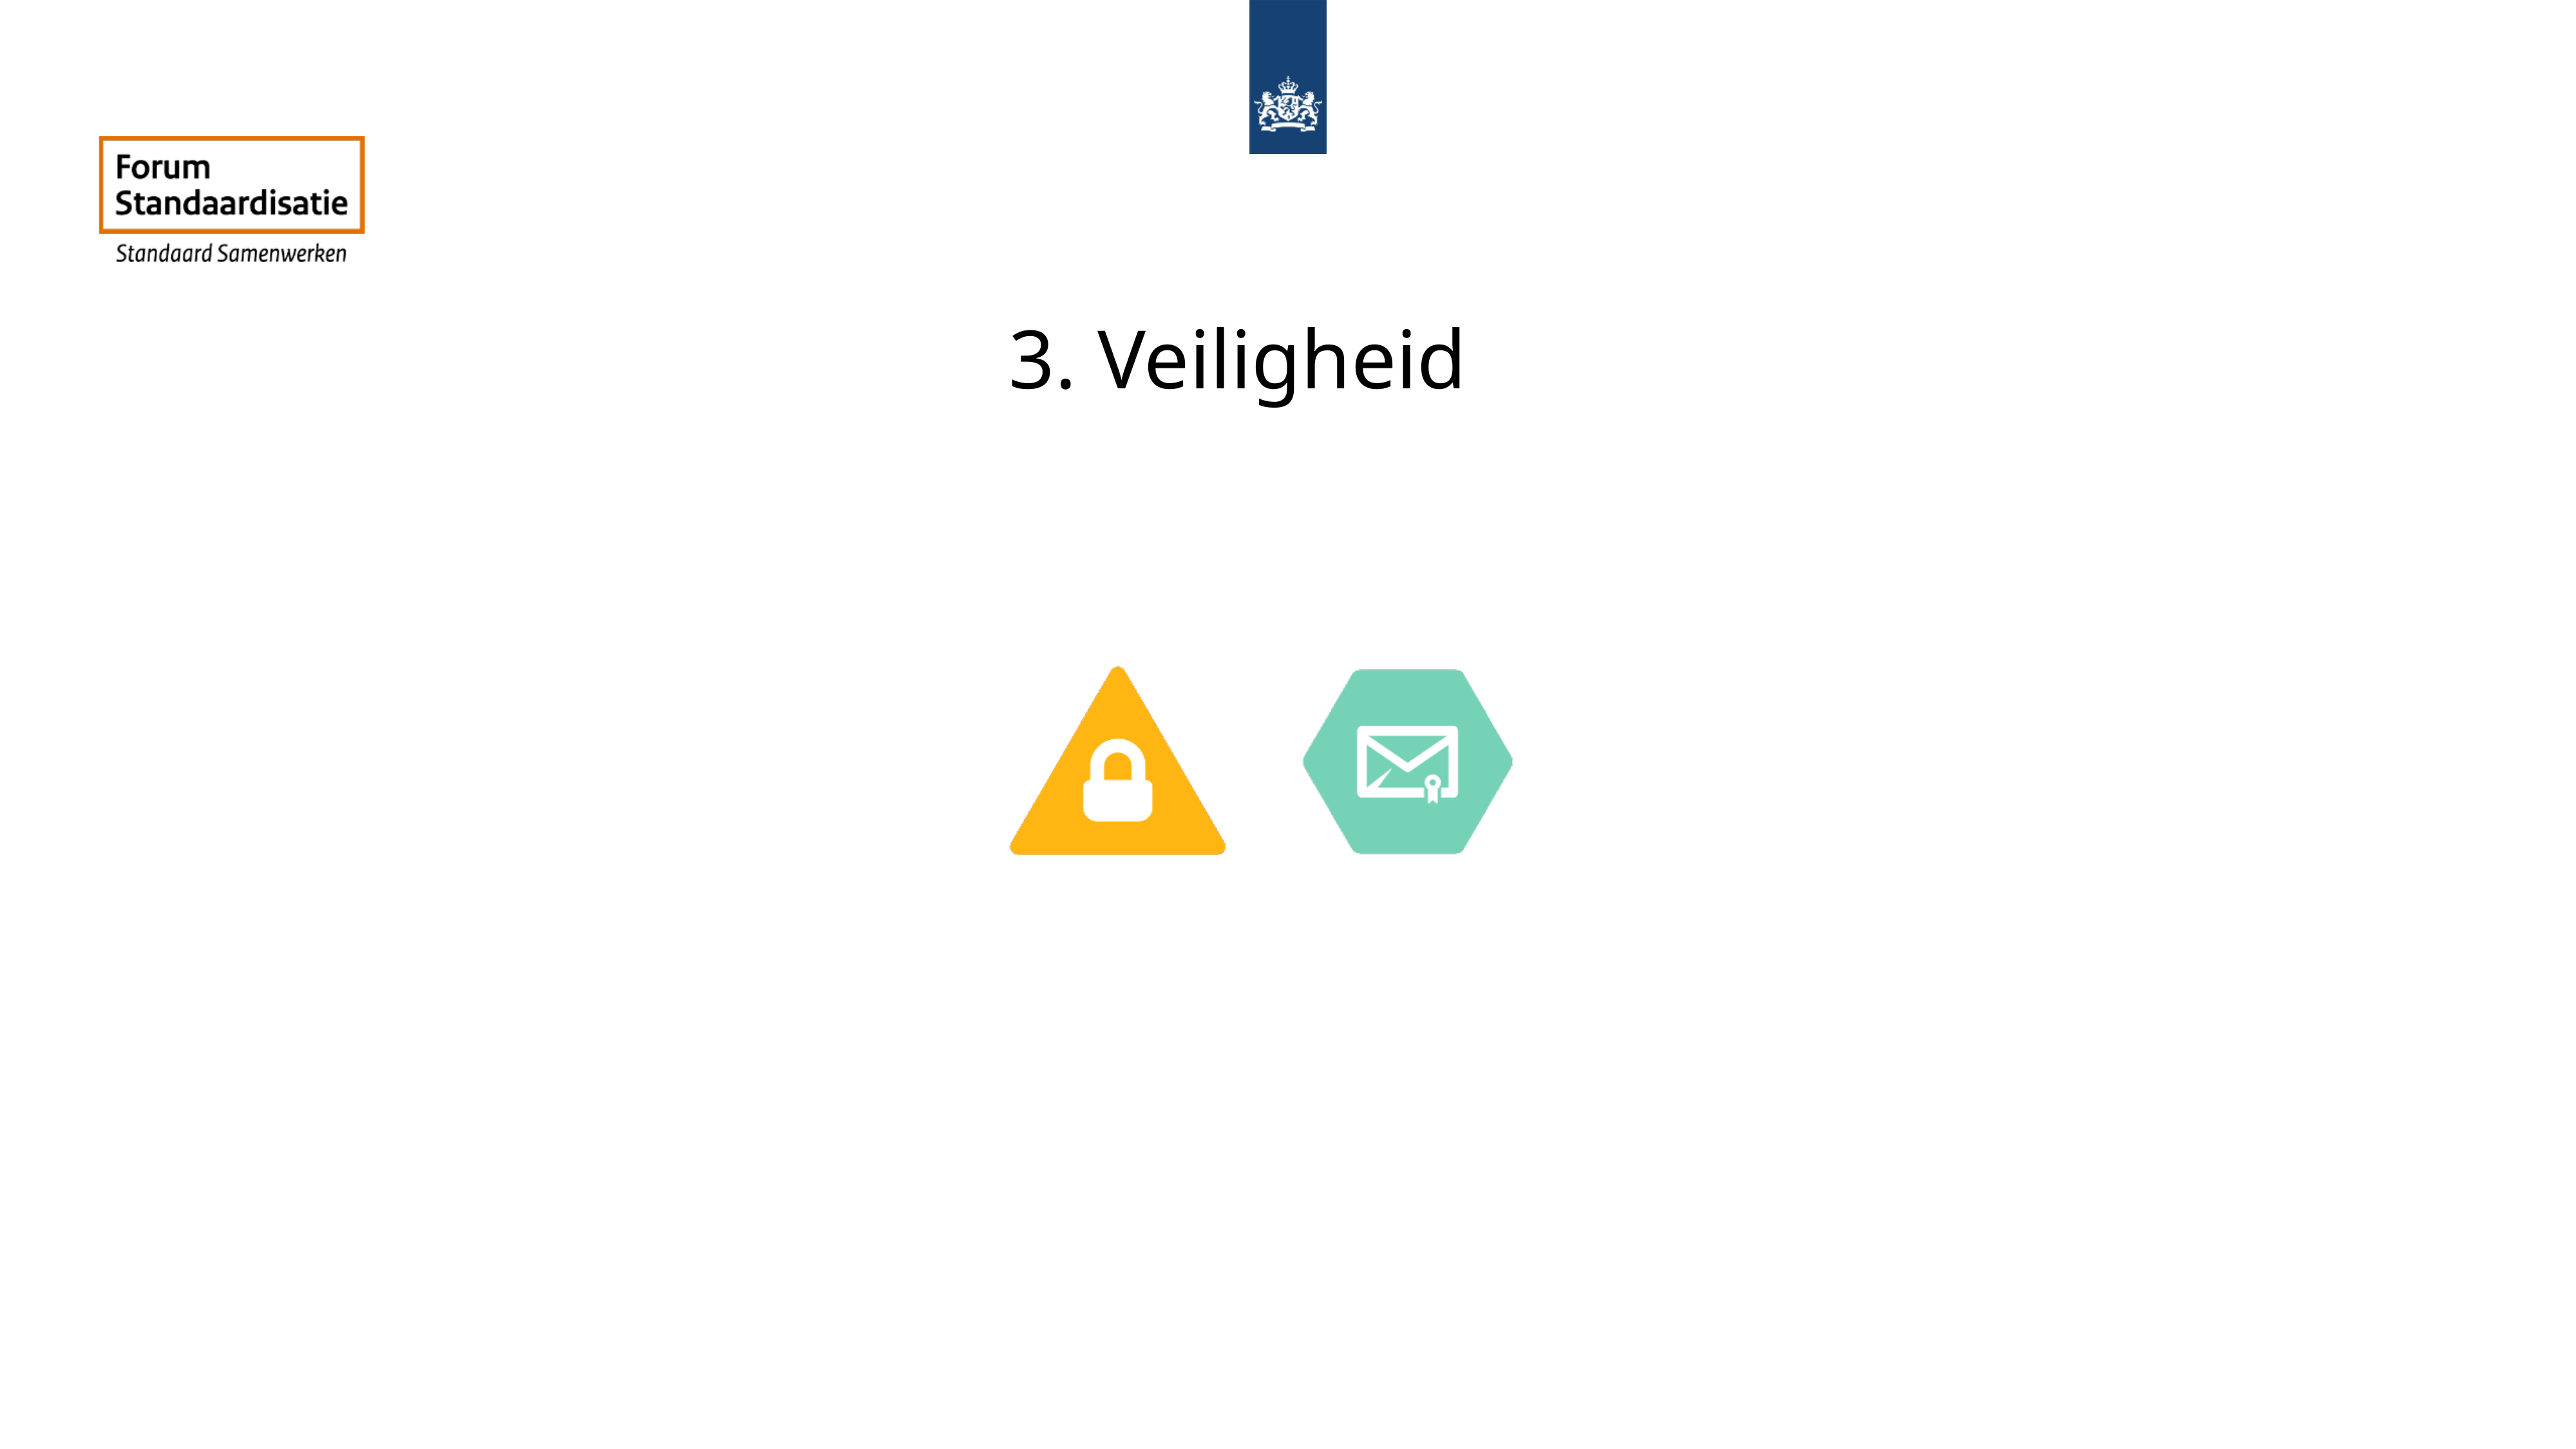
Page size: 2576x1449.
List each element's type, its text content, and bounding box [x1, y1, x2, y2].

title 3. Veiligheid [99, 311, 2377, 399]
picture [1249, 0, 1327, 154]
picture [1293, 656, 1526, 871]
picture [999, 661, 1238, 866]
picture [99, 136, 365, 262]
